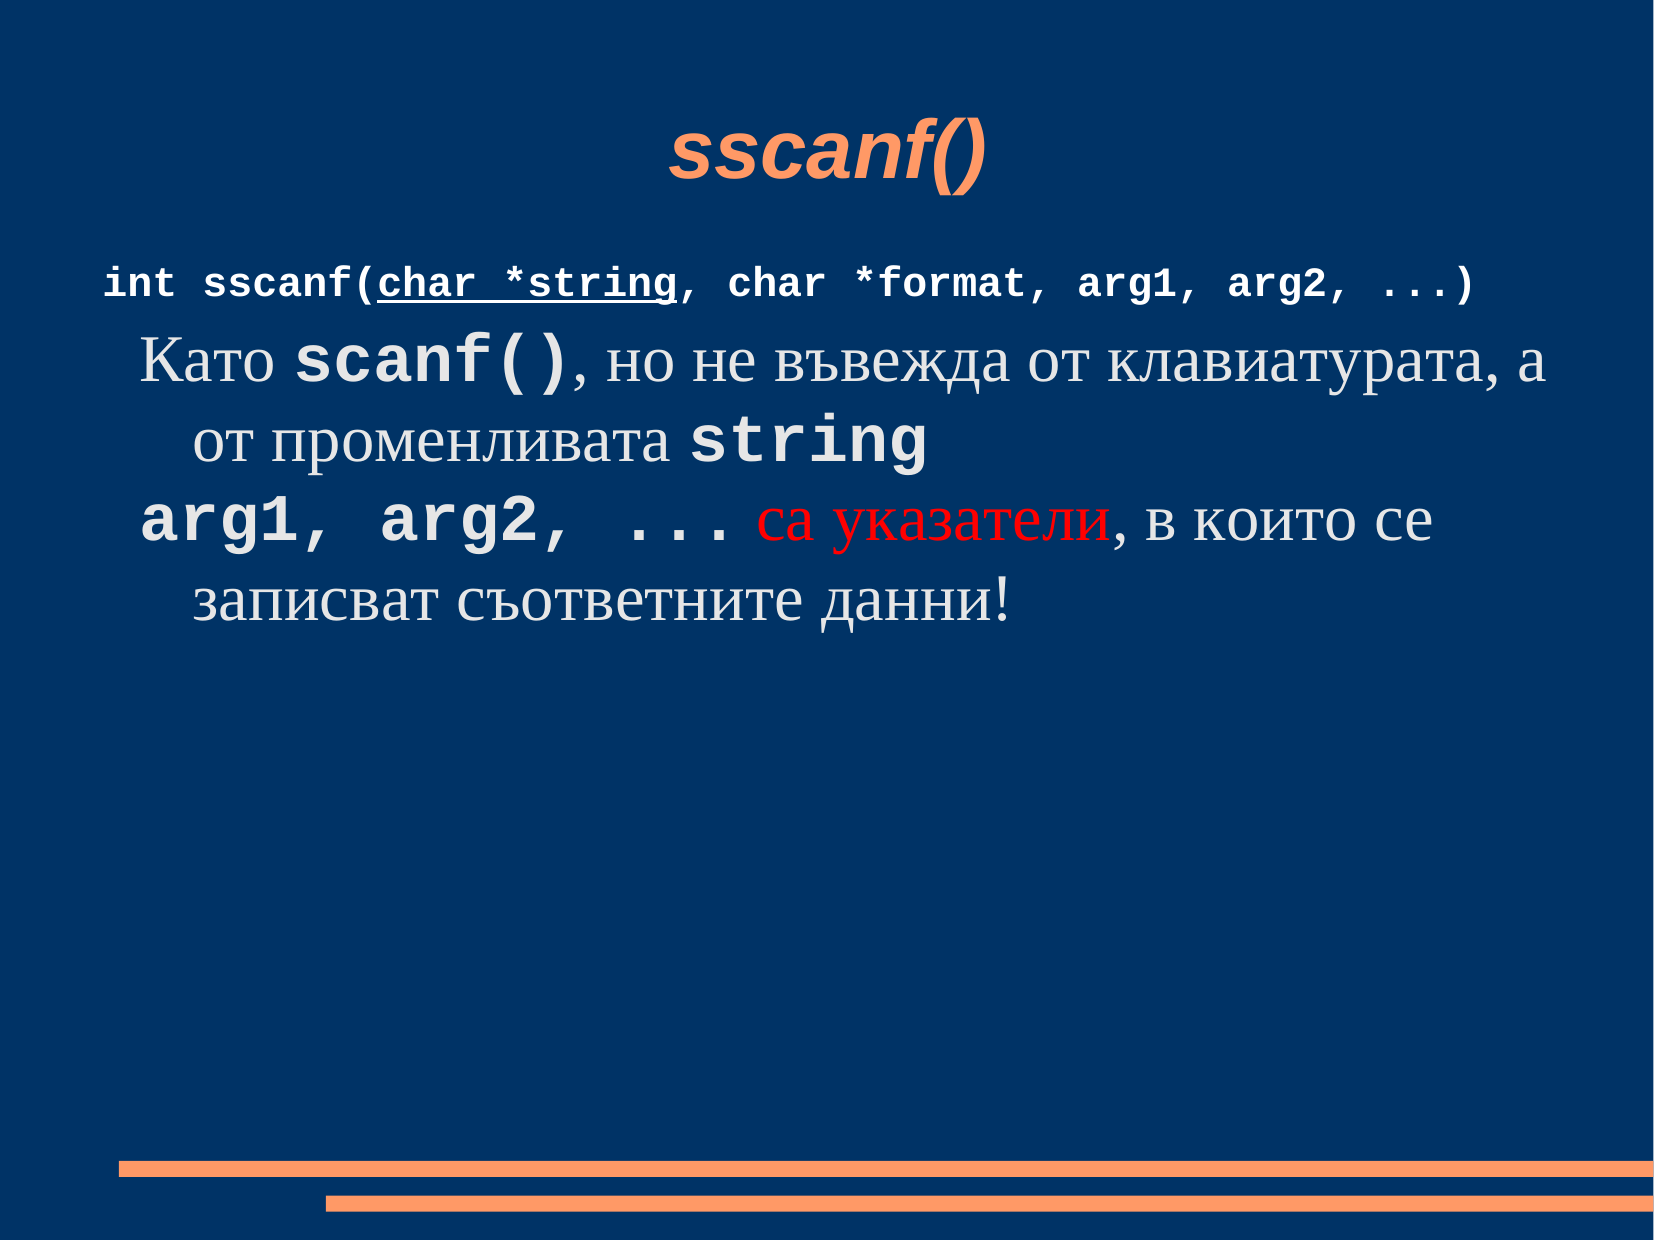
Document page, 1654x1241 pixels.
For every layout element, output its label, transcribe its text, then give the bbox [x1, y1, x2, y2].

title sscanf() [121, 46, 1534, 254]
list Като scanf(), но не въвежда от клавиатурата, а от променливата string arg1, arg2, ... са указатели, в които се записват съответните данни! [121, 322, 1561, 1133]
text_box int sscanf(char *string, char *format, arg1, arg2, ...) [87, 254, 1634, 317]
